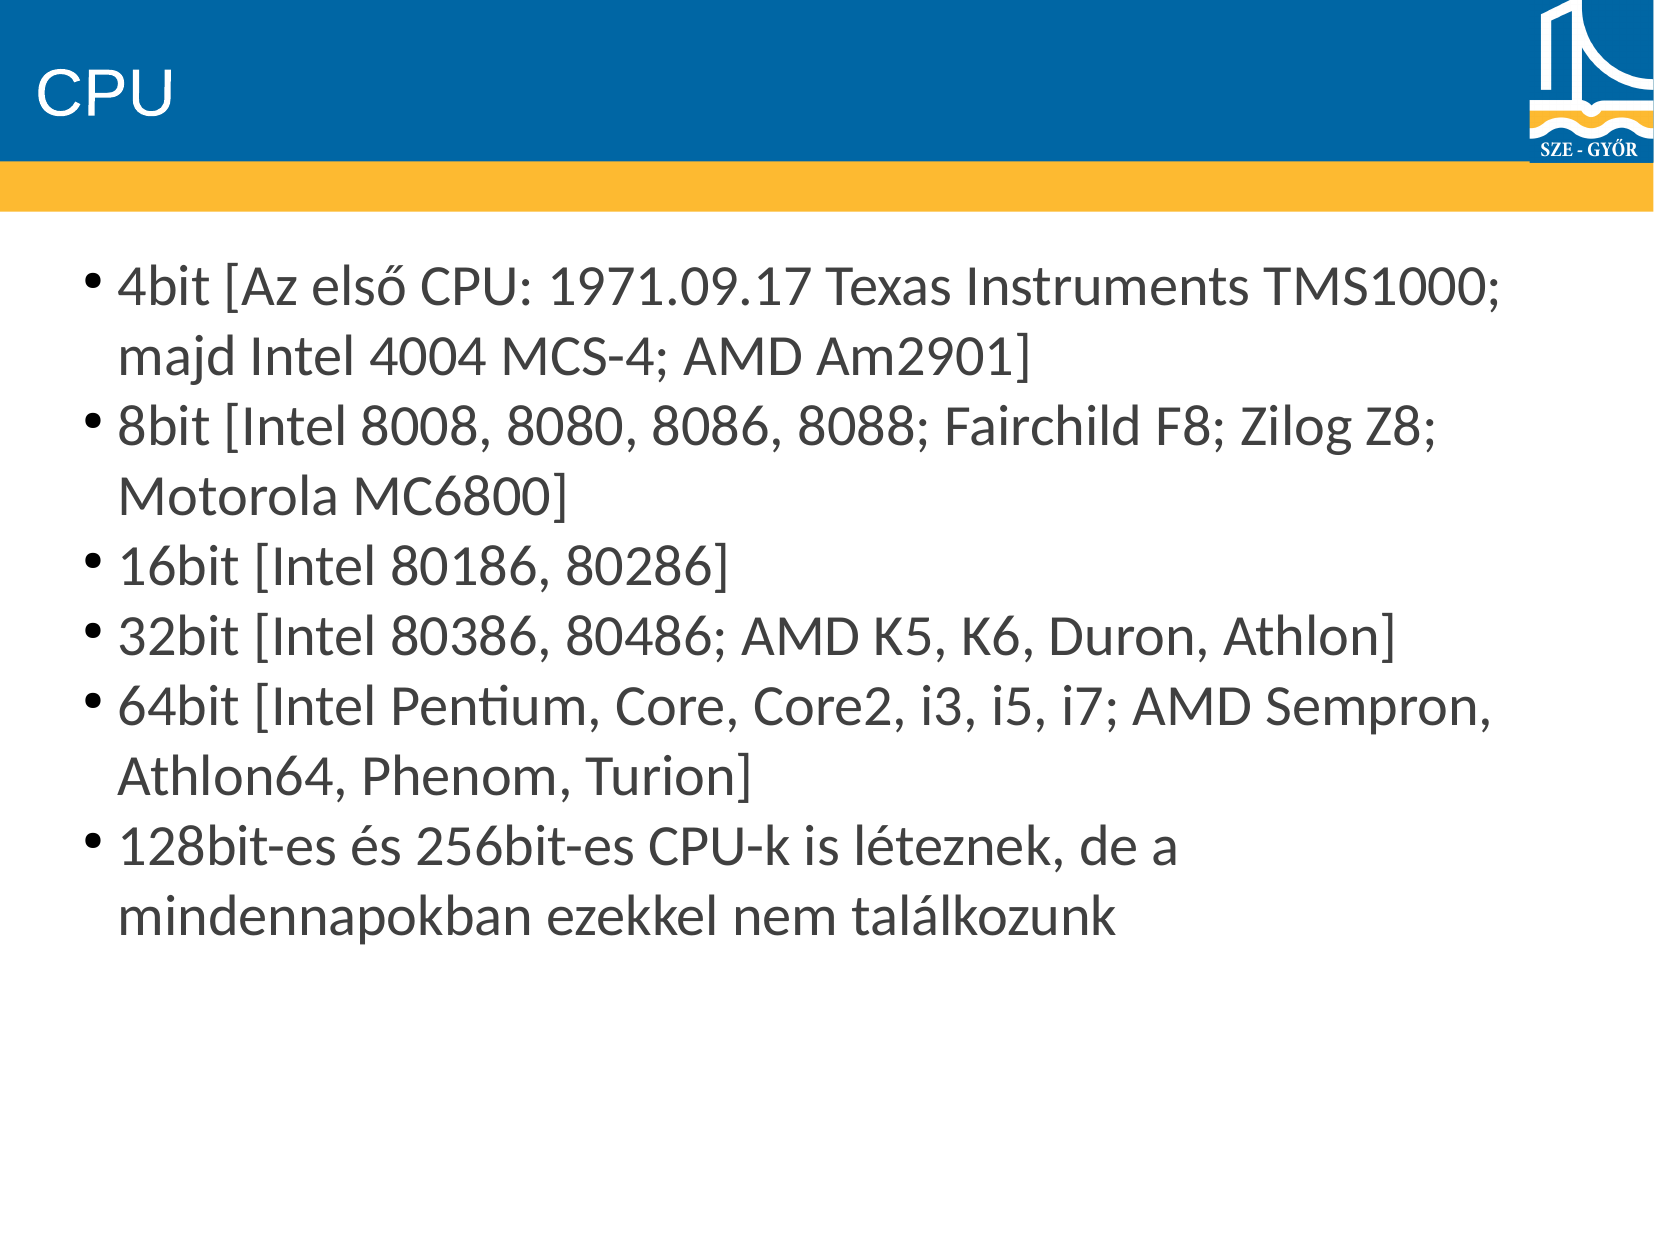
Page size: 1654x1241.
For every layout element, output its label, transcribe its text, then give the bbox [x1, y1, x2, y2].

text_box 4bit [Az első CPU: 1971.09.17 Texas Instruments TMS1000; majd Intel 4004 MCS-4; AMD Am2901] 8bit [Intel 8008, 8080, 8086, 8088; Fairchild F8; Zilog Z8; Motorola MC6800] 16bit [Intel 80186, 80286] 32bit [Intel 80386, 80486; AMD K5, K6, Duron, Athlon] 64bit [Intel Pentium, Core, Core2, i3, i5, i7; AMD Sempron, Athlon64, Phenom, Turion] 128bit-es és 256bit-es CPU-k is léteznek, de a mindennapokban ezekkel nem találkozunk [82, 247, 1571, 1198]
picture [1529, 0, 1654, 163]
text_box CPU [34, 48, 1524, 144]
